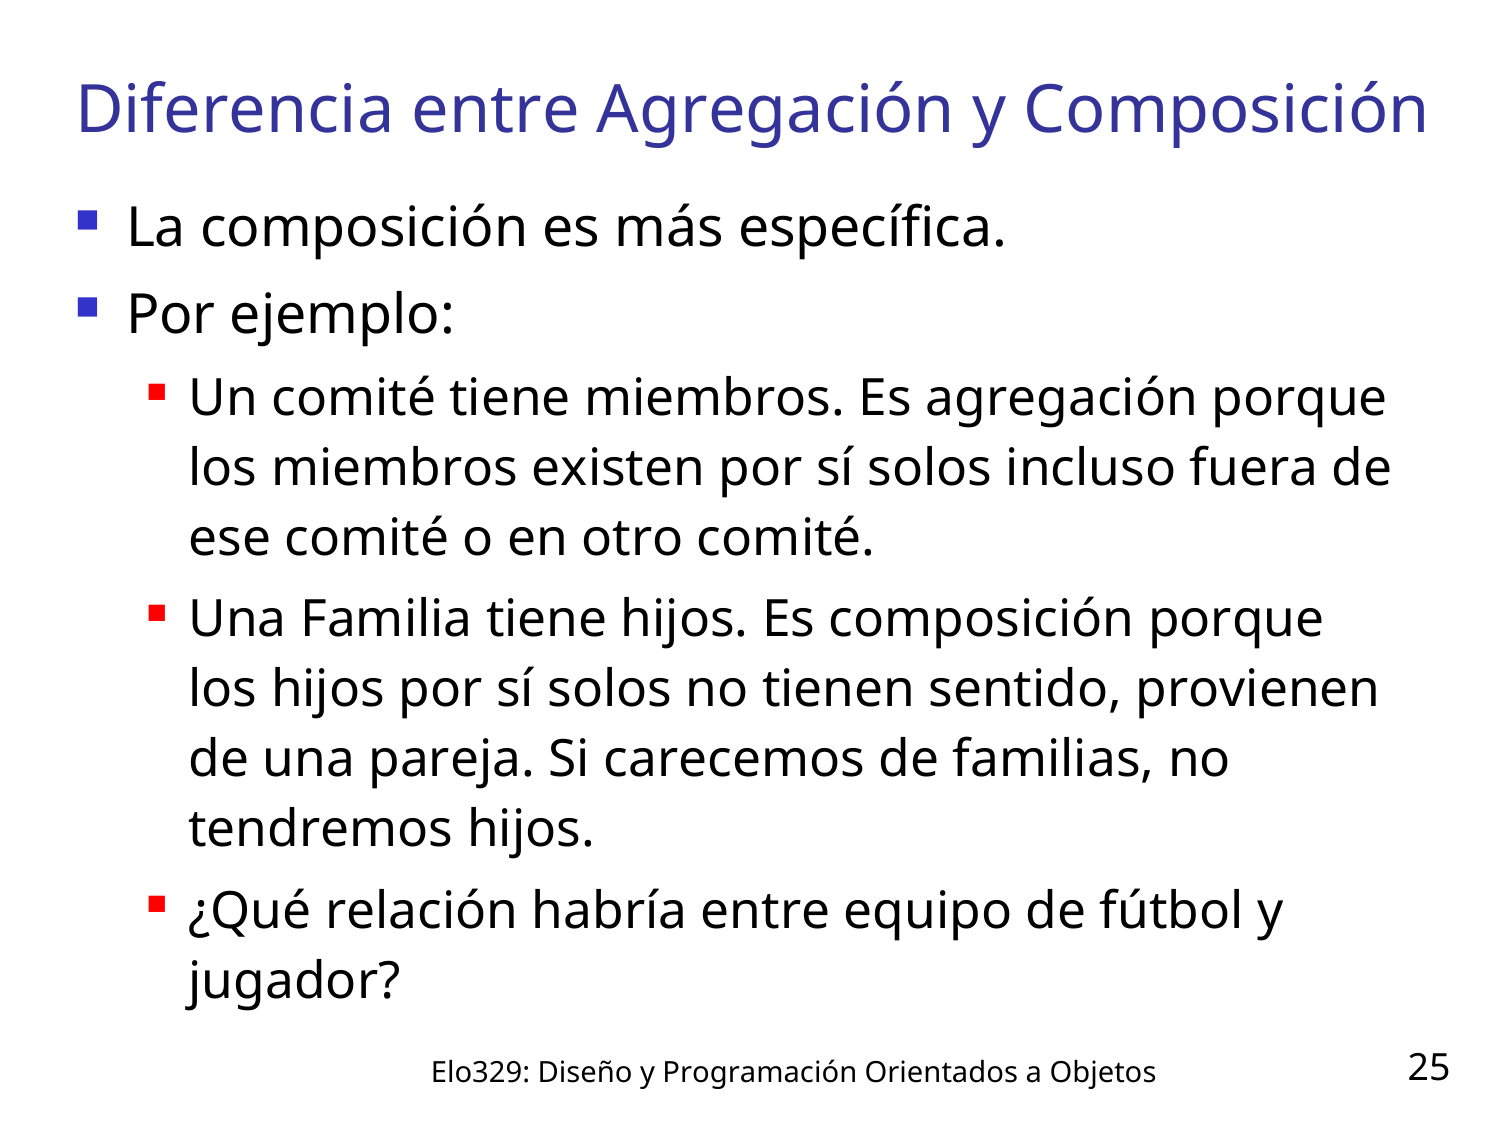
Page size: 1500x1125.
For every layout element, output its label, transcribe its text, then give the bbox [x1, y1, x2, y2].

title Diferencia entre Agregación y Composición [75, 25, 1481, 188]
list La composición es más específica. Por ejemplo: Un comité tiene miembros. Es agregación porque los miembros existen por sí solos incluso fuera de ese comité o en otro comité. Una Familia tiene hijos. Es composición porque los hijos por sí solos no tienen sentido, provienen de una pareja. Si carecemos de familias, no tendremos hijos. ¿Qué relación habría entre equipo de fútbol y jugador? [75, 187, 1398, 1020]
